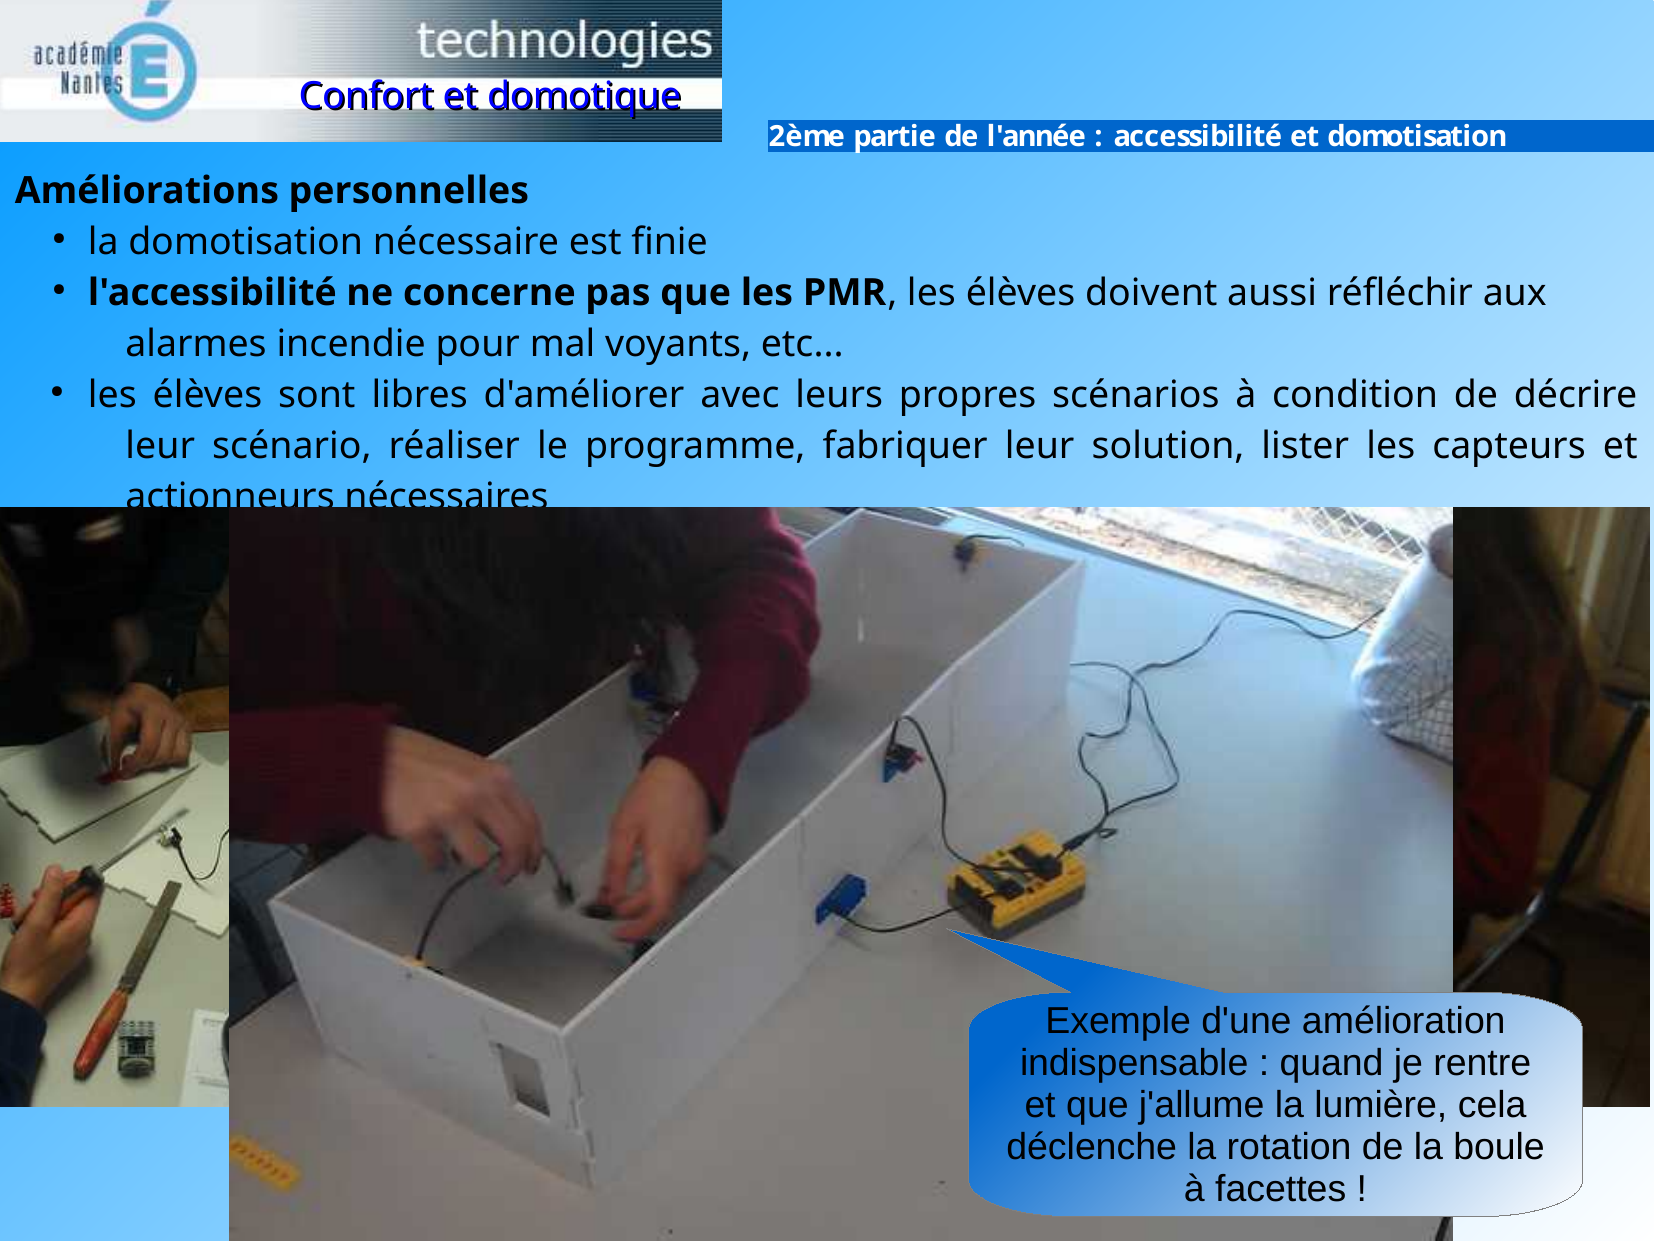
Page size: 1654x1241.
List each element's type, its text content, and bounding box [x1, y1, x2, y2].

picture [0, 507, 1650, 1241]
text_box Exemple d'une amélioration indispensable : quand je rentre et que j'allume la lumière, cela déclenche la rotation de la boule à facettes ! [946, 928, 1583, 1217]
text_box Améliorations personnelles la domotisation nécessaire est finie l'accessibilité ne concerne pas que les PMR, les élèves doivent aussi réfléchir aux alarmes incendie pour mal voyants, etc... les élèves sont libres d'améliorer avec leurs propres scénarios à condition de décrire leur scénario, réaliser le programme, fabriquer leur solution, lister les capteurs et actionneurs nécessaires [0, 155, 1654, 499]
text_box Confort et domotique [247, 70, 648, 118]
picture [0, 0, 1654, 155]
